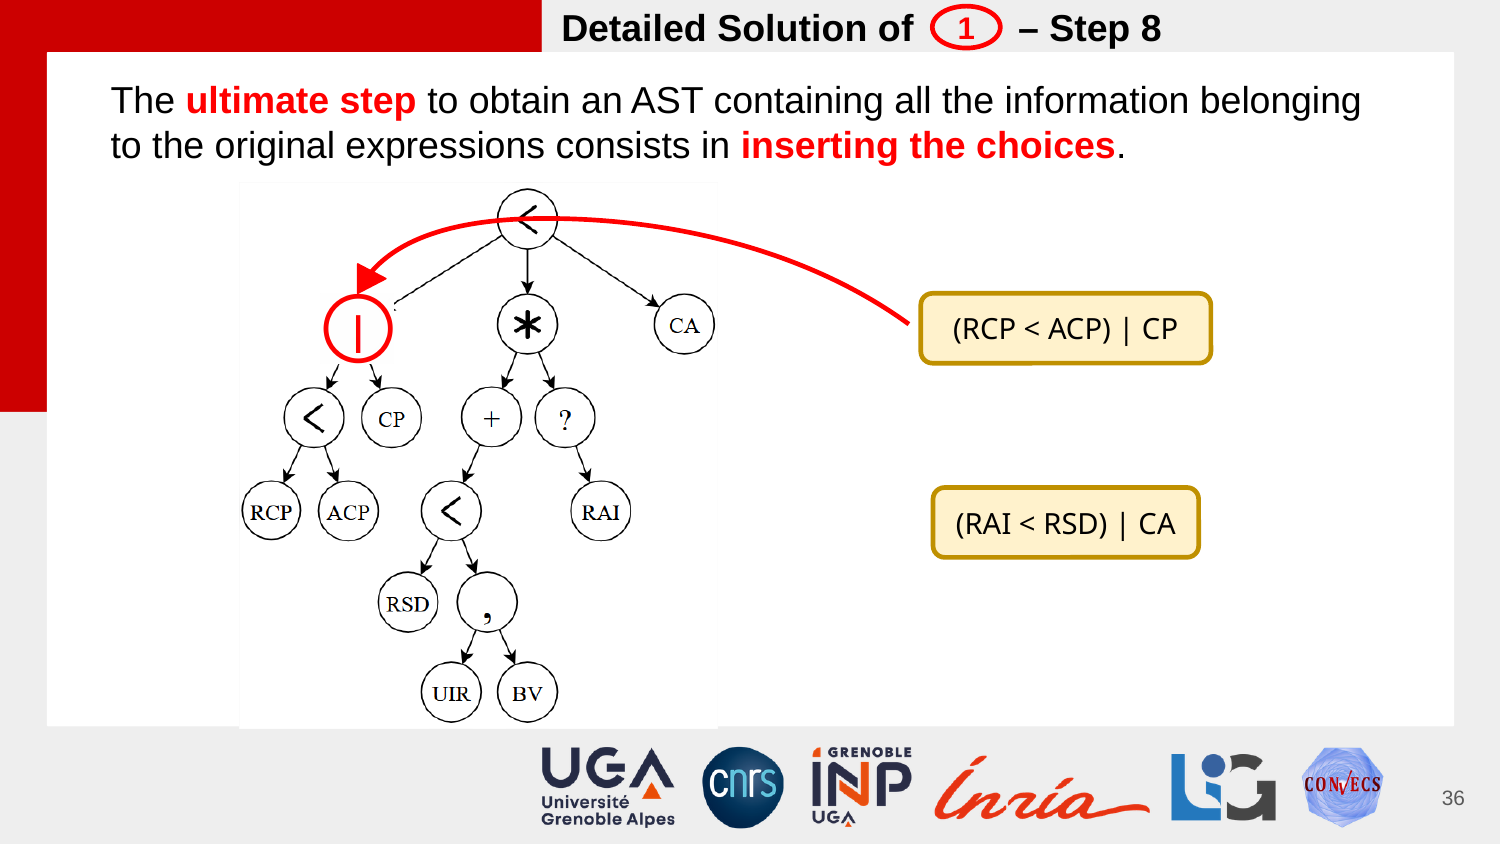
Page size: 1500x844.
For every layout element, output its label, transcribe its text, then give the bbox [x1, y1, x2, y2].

text_box The ultimate step to obtain an AST containing all the information belonging to the original expressions consists in inserting the choices. [95, 72, 1405, 231]
picture [0, 0, 1500, 844]
text_box Detailed Solution of – Step 8 [546, 0, 1441, 55]
text_box 1 [932, 6, 1001, 49]
slide_number <numéro> [1389, 764, 1480, 830]
text_box (RAI < RSD) | CA [933, 487, 1199, 558]
text_box [357, 263, 386, 294]
text_box (RCP < ACP) | CP [920, 293, 1211, 364]
